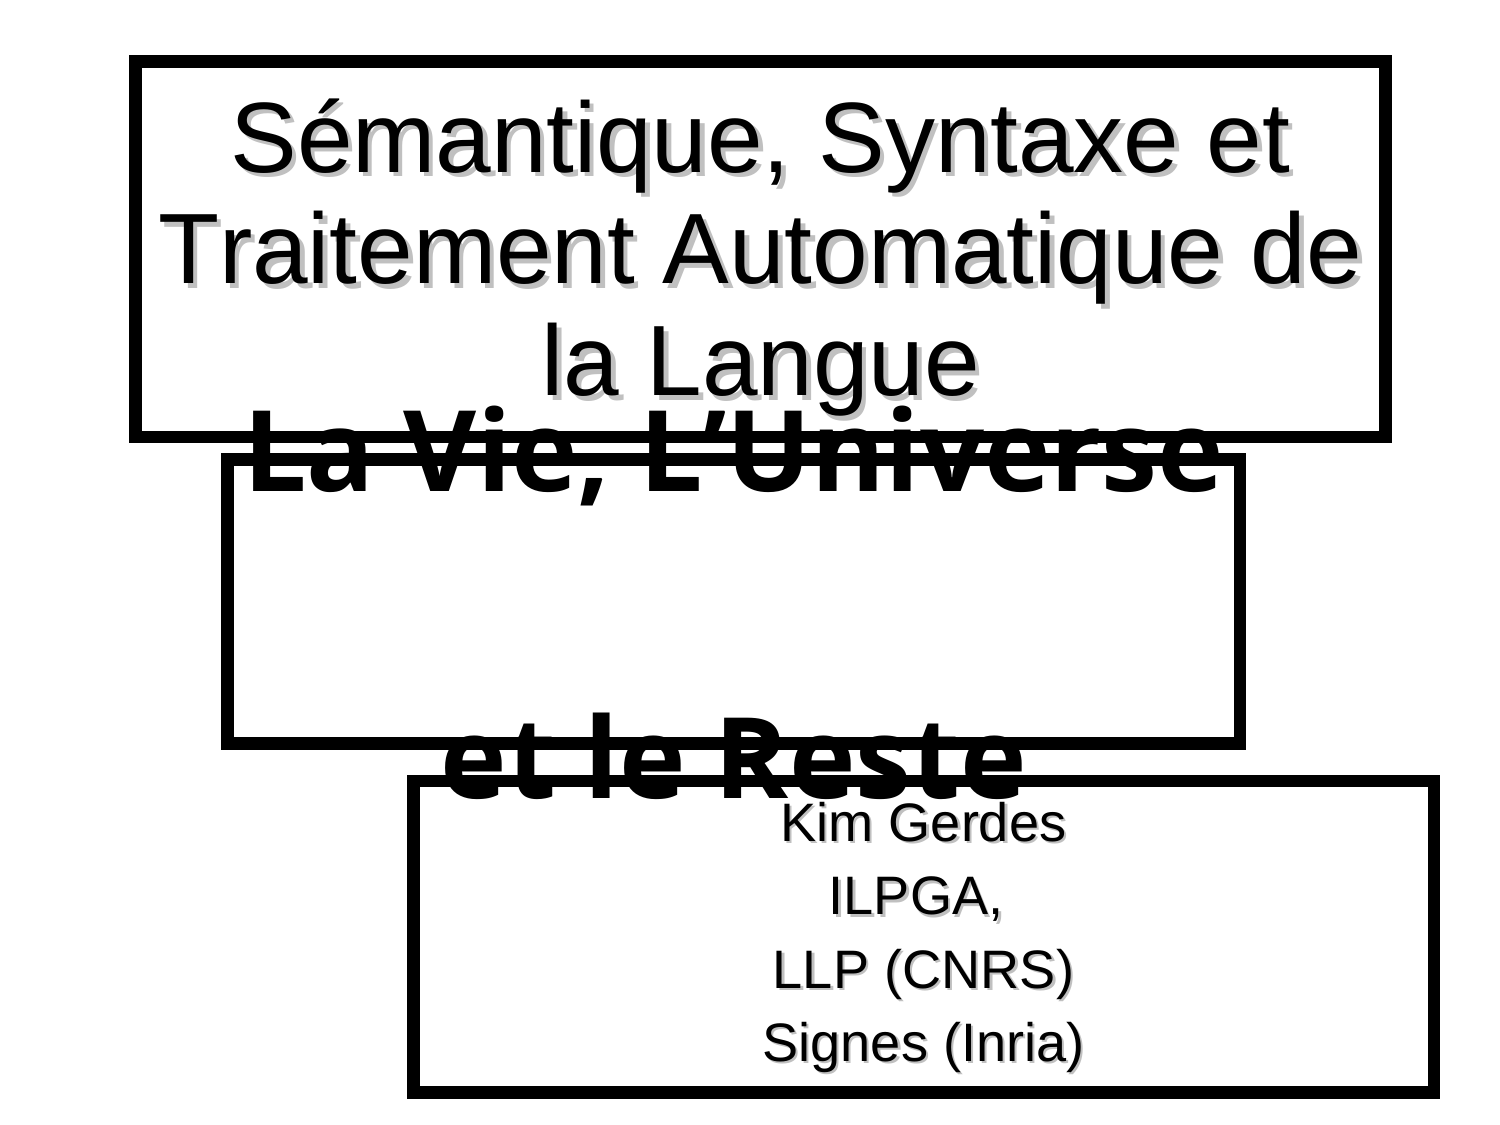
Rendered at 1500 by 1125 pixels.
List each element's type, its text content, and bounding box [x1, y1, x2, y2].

subtitle Kim Gerdes ILPGA, LLP (CNRS) Signes (Inria) [413, 781, 1434, 1093]
text_box La Vie, L’Universe et le Reste [227, 459, 1241, 744]
title Sémantique, Syntaxe et Traitement Automatique de la Langue [135, 61, 1386, 438]
